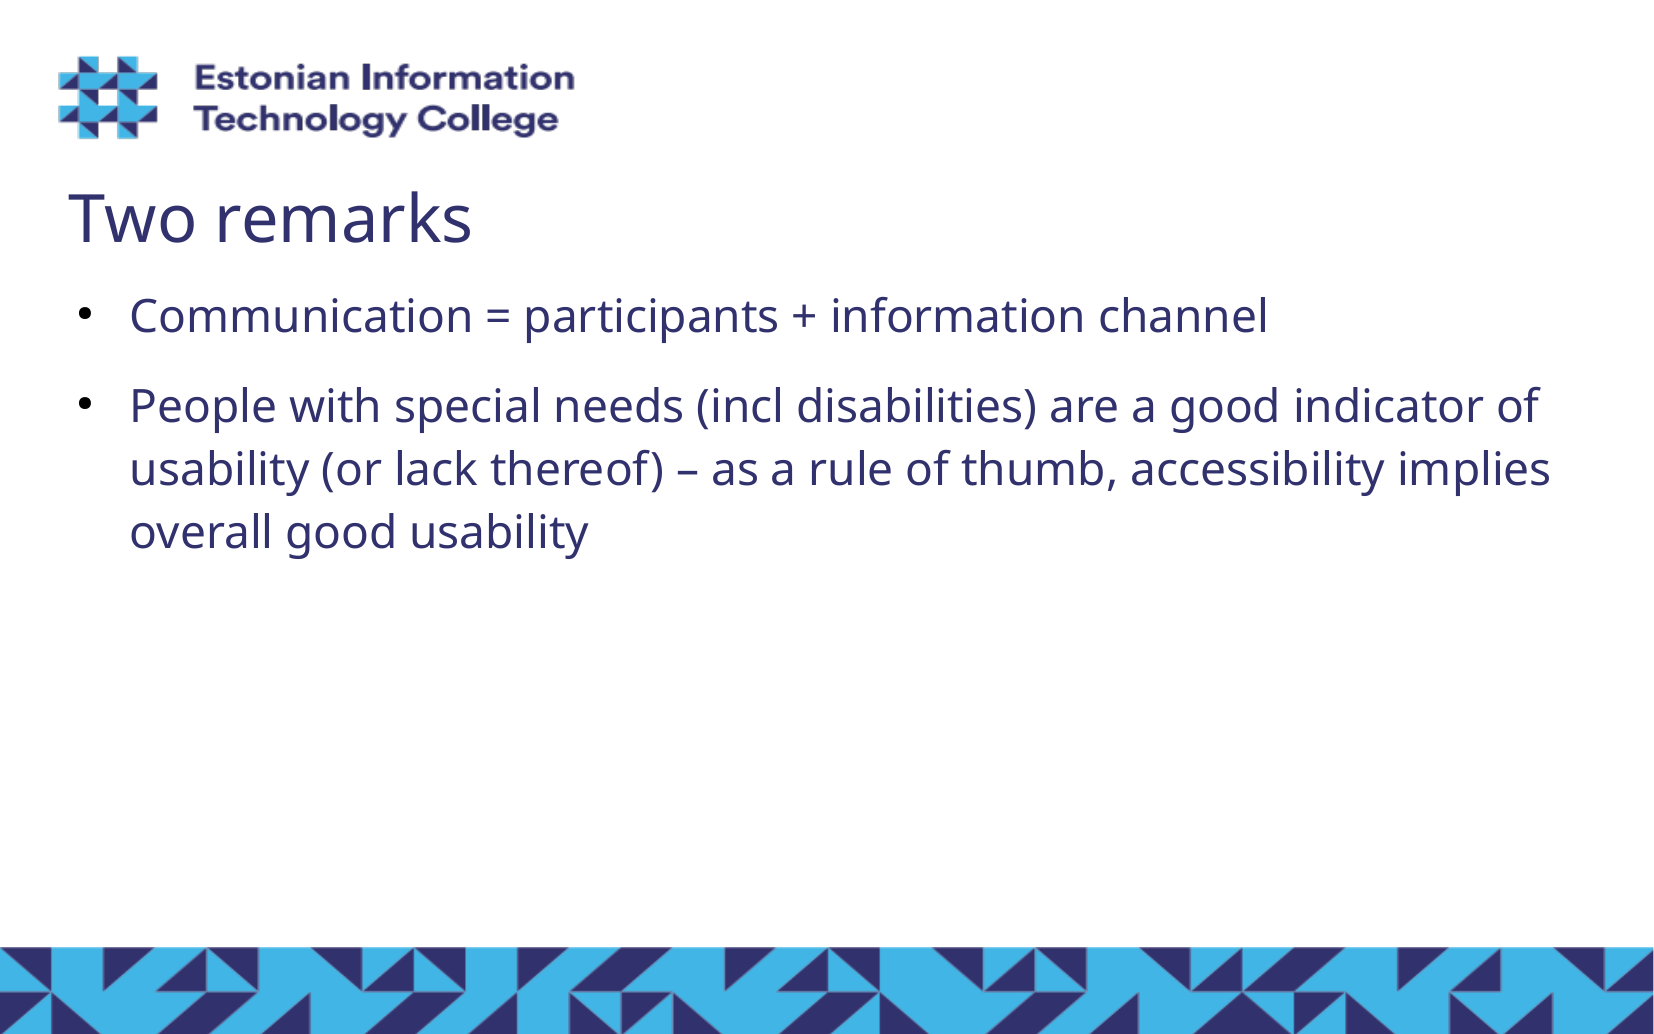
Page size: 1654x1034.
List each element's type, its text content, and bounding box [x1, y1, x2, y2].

title Two remarks [68, 147, 1536, 283]
list Communication = participants + information channel People with special needs (incl disabilities) are a good indicator of usability (or lack thereof) – as a rule of thumb, accessibility implies overall good usability [59, 283, 1595, 936]
